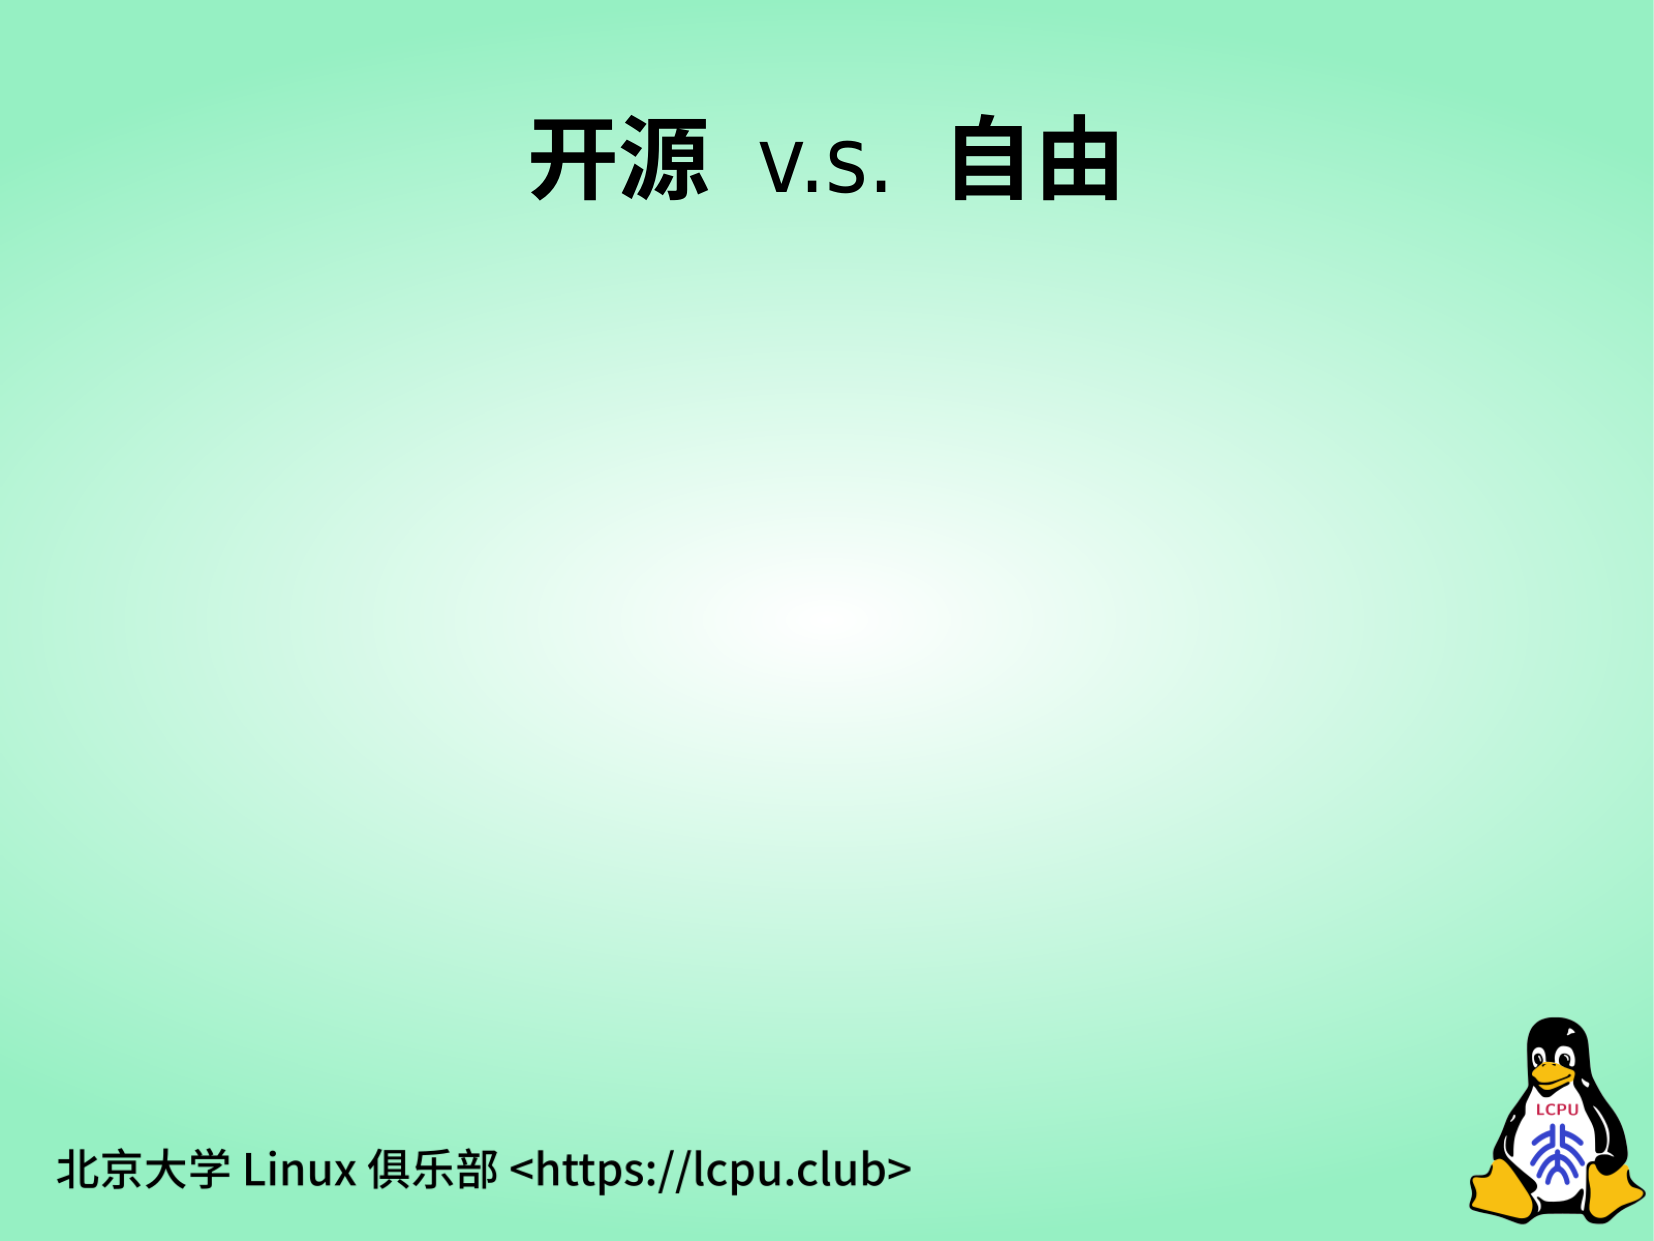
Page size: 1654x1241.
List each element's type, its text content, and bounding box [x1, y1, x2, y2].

picture [0, 0, 1654, 1241]
title 开源 v.s. 自由 [82, 49, 1571, 257]
